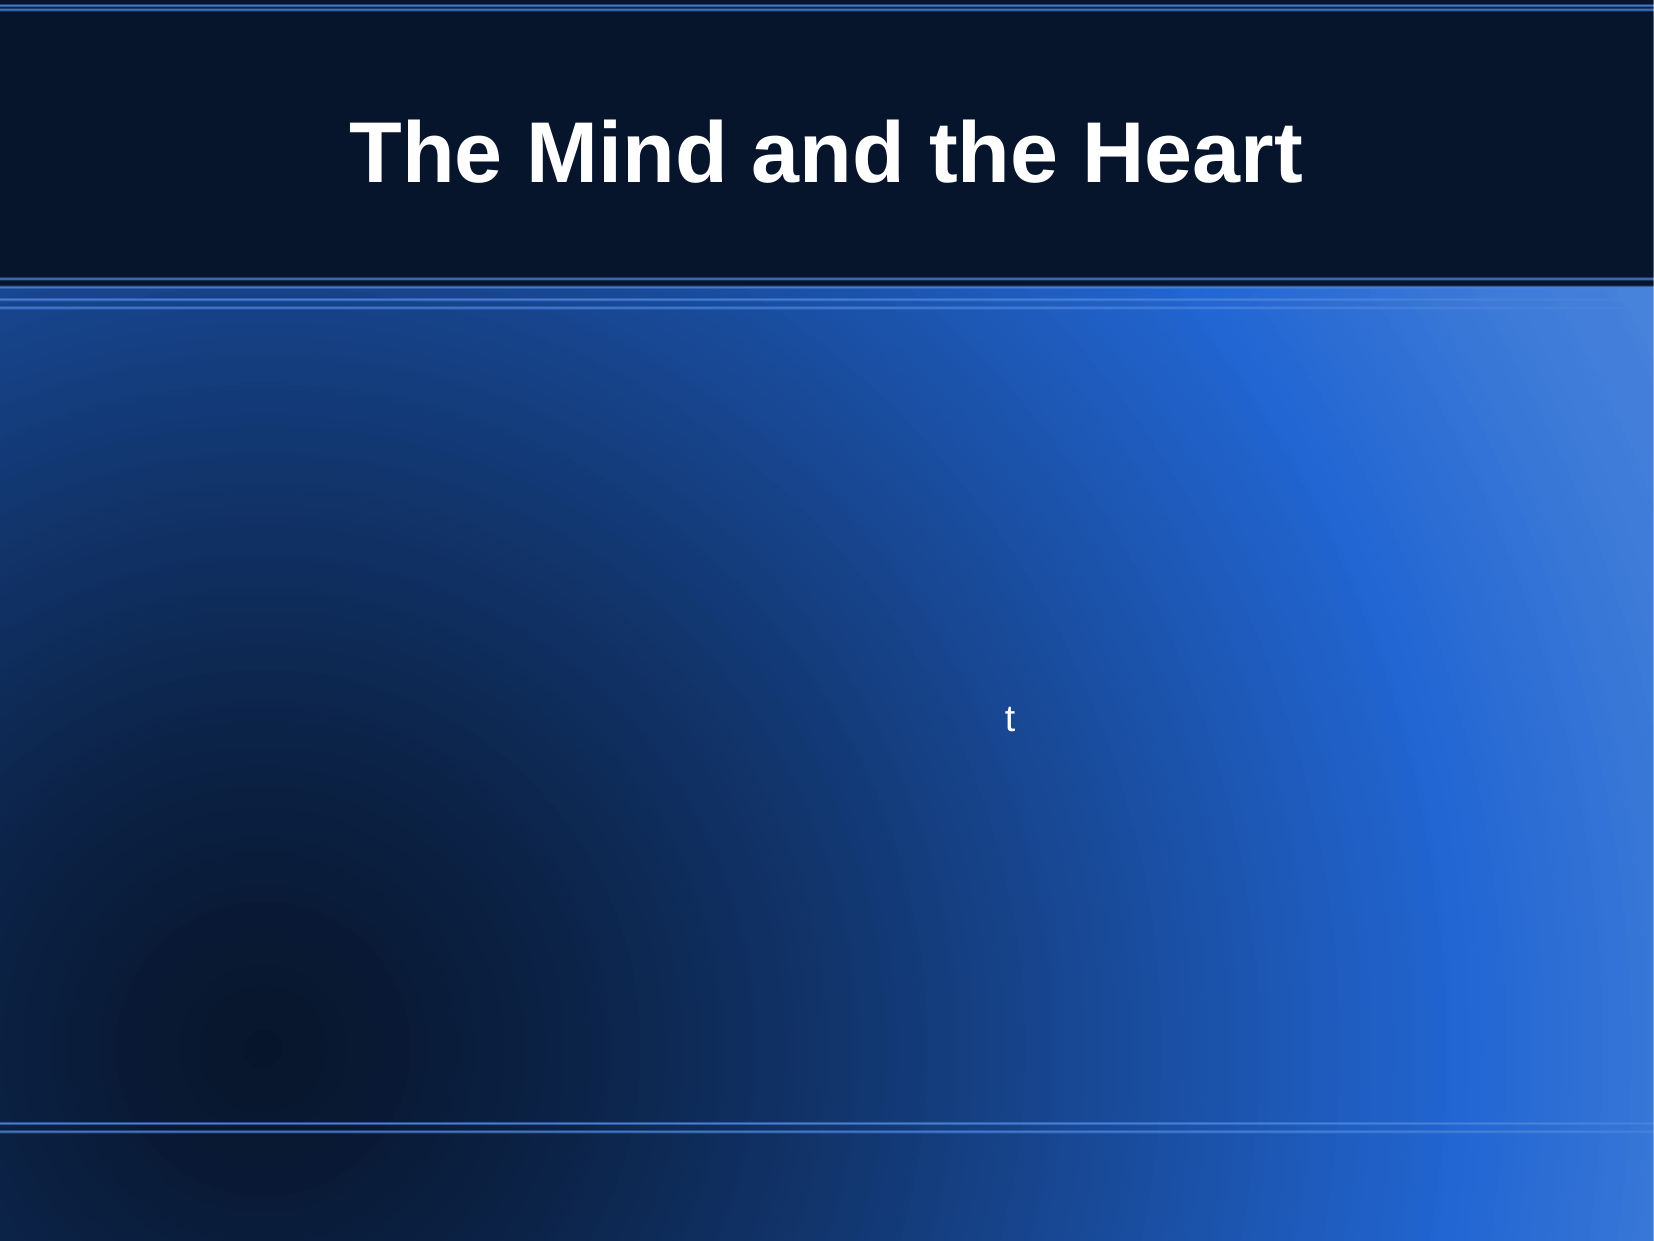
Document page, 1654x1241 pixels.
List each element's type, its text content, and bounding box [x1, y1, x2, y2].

text_box t [990, 690, 1031, 747]
picture [0, 0, 1654, 1241]
title The Mind and the Heart [82, 49, 1571, 257]
list [82, 355, 1571, 1166]
